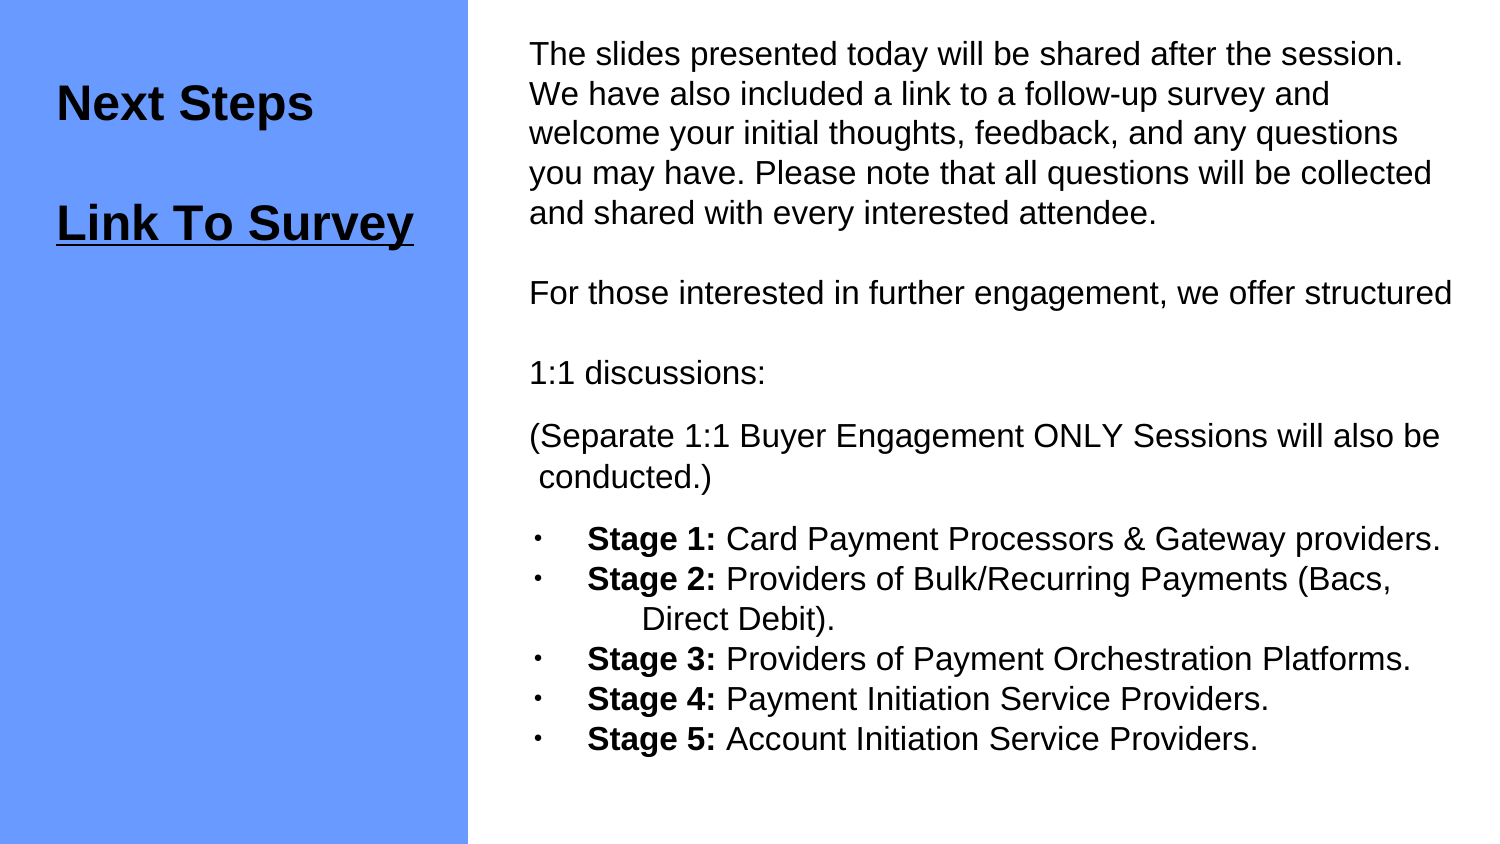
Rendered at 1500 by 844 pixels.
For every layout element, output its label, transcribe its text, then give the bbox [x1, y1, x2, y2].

title Next Steps Link To Survey [56, 70, 433, 259]
title The slides presented today will be shared after the session. We have also included a link to a follow-up survey and welcome your initial thoughts, feedback, and any questions you may have. Please note that all questions will be collected and shared with every interested attendee. For those interested in further engagement, we offer structured 1:1 discussions: (Separate 1:1 Buyer Engagement ONLY Sessions will also be conducted.) Stage 1: Card Payment Processors & Gateway providers. Stage 2: Providers of Bulk/Recurring Payments (Bacs, Direct Debit). Stage 3: Providers of Payment Orchestration Platforms. Stage 4: Payment Initiation Service Providers. Stage 5: Account Initiation Service Providers. [491, 31, 1458, 825]
